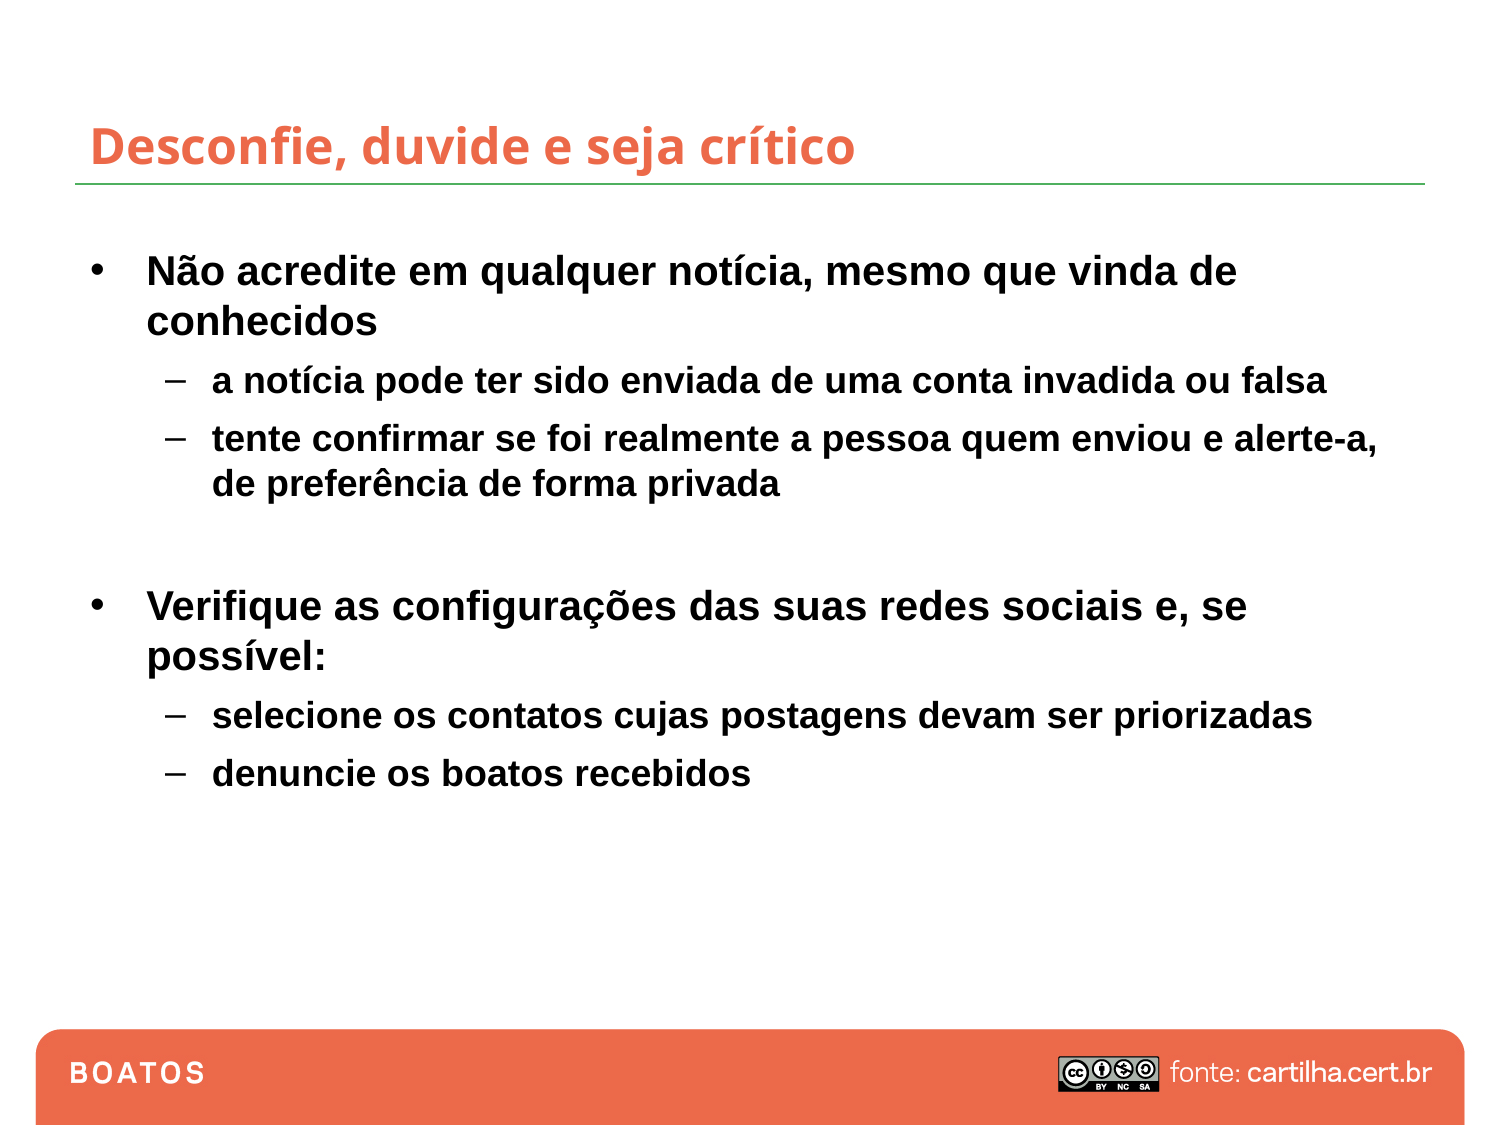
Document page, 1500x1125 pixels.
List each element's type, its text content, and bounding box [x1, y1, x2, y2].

picture [0, 0, 1500, 1125]
title Desconfie, duvide e seja crítico [75, 54, 1425, 182]
list Não acredite em qualquer notícia, mesmo que vinda de conhecidos a notícia pode ter sido enviada de uma conta invadida ou falsa tente confirmar se foi realmente a pessoa quem enviou e alerte-a, de preferência de forma privada Verifique as configurações das suas redes sociais e, se possível: selecione os contatos cujas postagens devam ser priorizadas denuncie os boatos recebidos [75, 236, 1425, 979]
